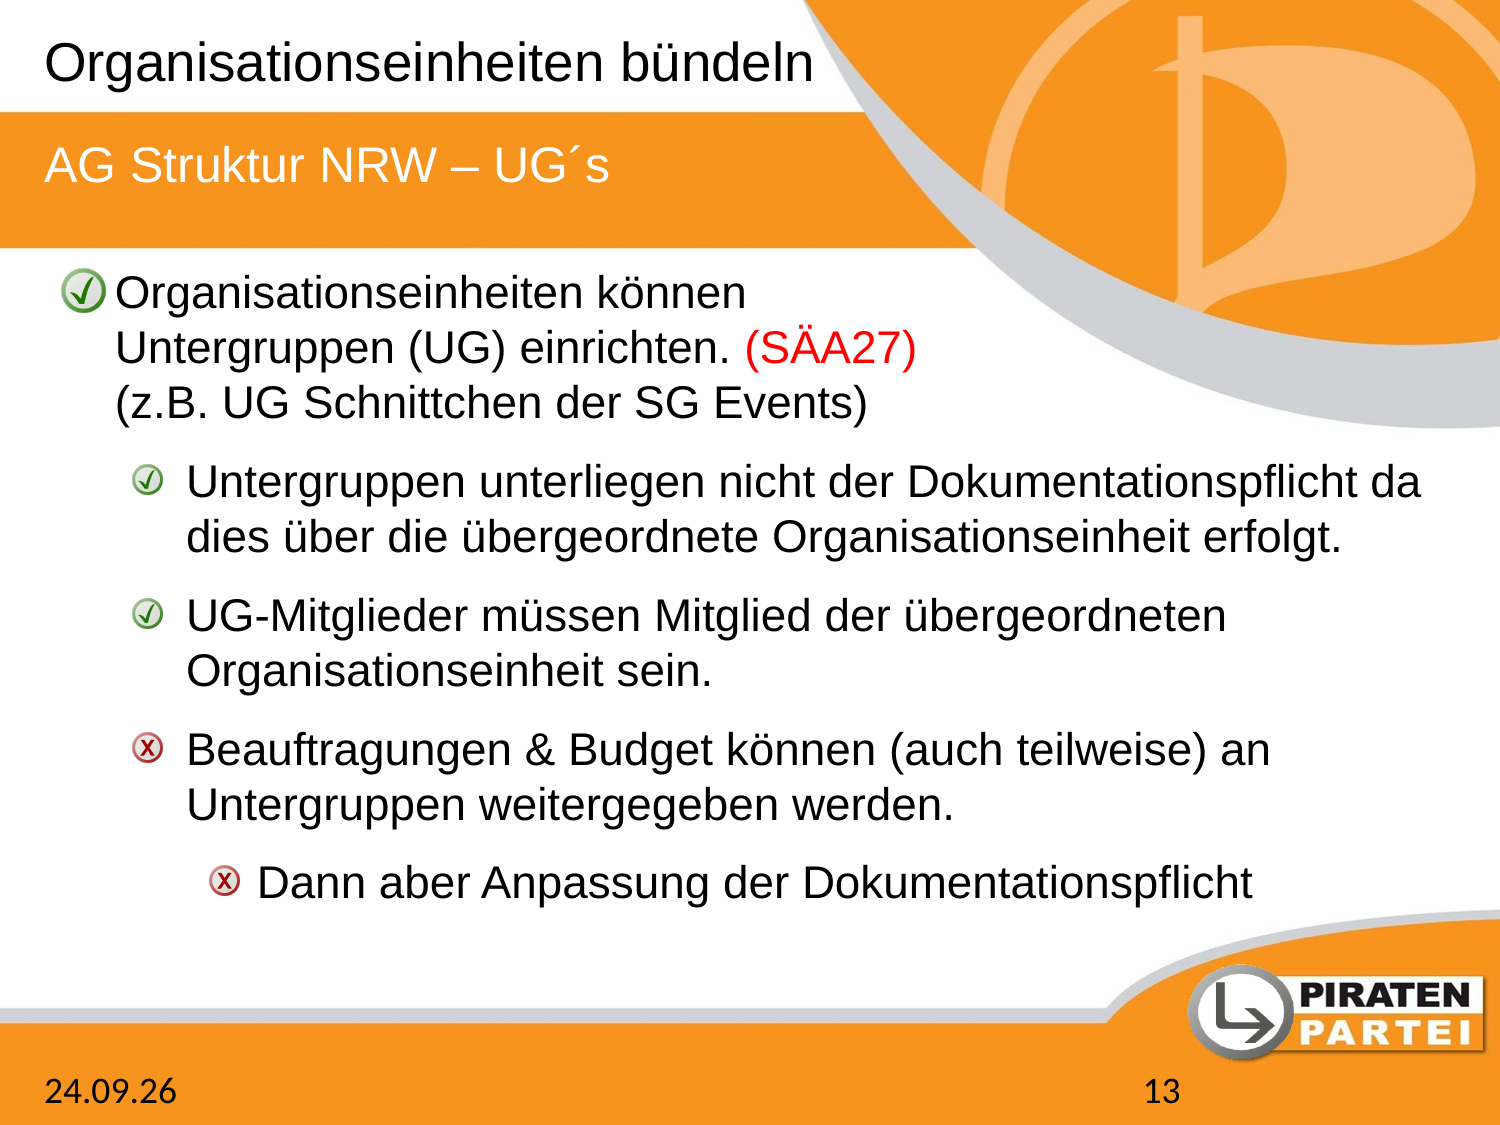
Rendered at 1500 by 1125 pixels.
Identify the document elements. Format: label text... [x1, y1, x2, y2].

list Organisationseinheiten können Untergruppen (UG) einrichten. (SÄA27) (z.B. UG Schnittchen der SG Events) Untergruppen unterliegen nicht der Dokumentationspflicht da dies über die übergeordnete Organisationseinheit erfolgt. UG-Mitglieder müssen Mitglied der übergeordneten Organisationseinheit sein. Beauftragungen & Budget können (auch teilweise) an Untergruppen weitergegeben werden. Dann aber Anpassung der Dokumentationspflicht [29, 255, 1471, 1006]
slide_number 01.04.14 [29, 1058, 389, 1103]
list Organisationseinheiten bündeln [29, 19, 857, 102]
title AG Struktur NRW – UG´s [29, 125, 857, 232]
slide_number <Nummer> [1128, 1058, 1478, 1103]
picture [0, 0, 1500, 1125]
